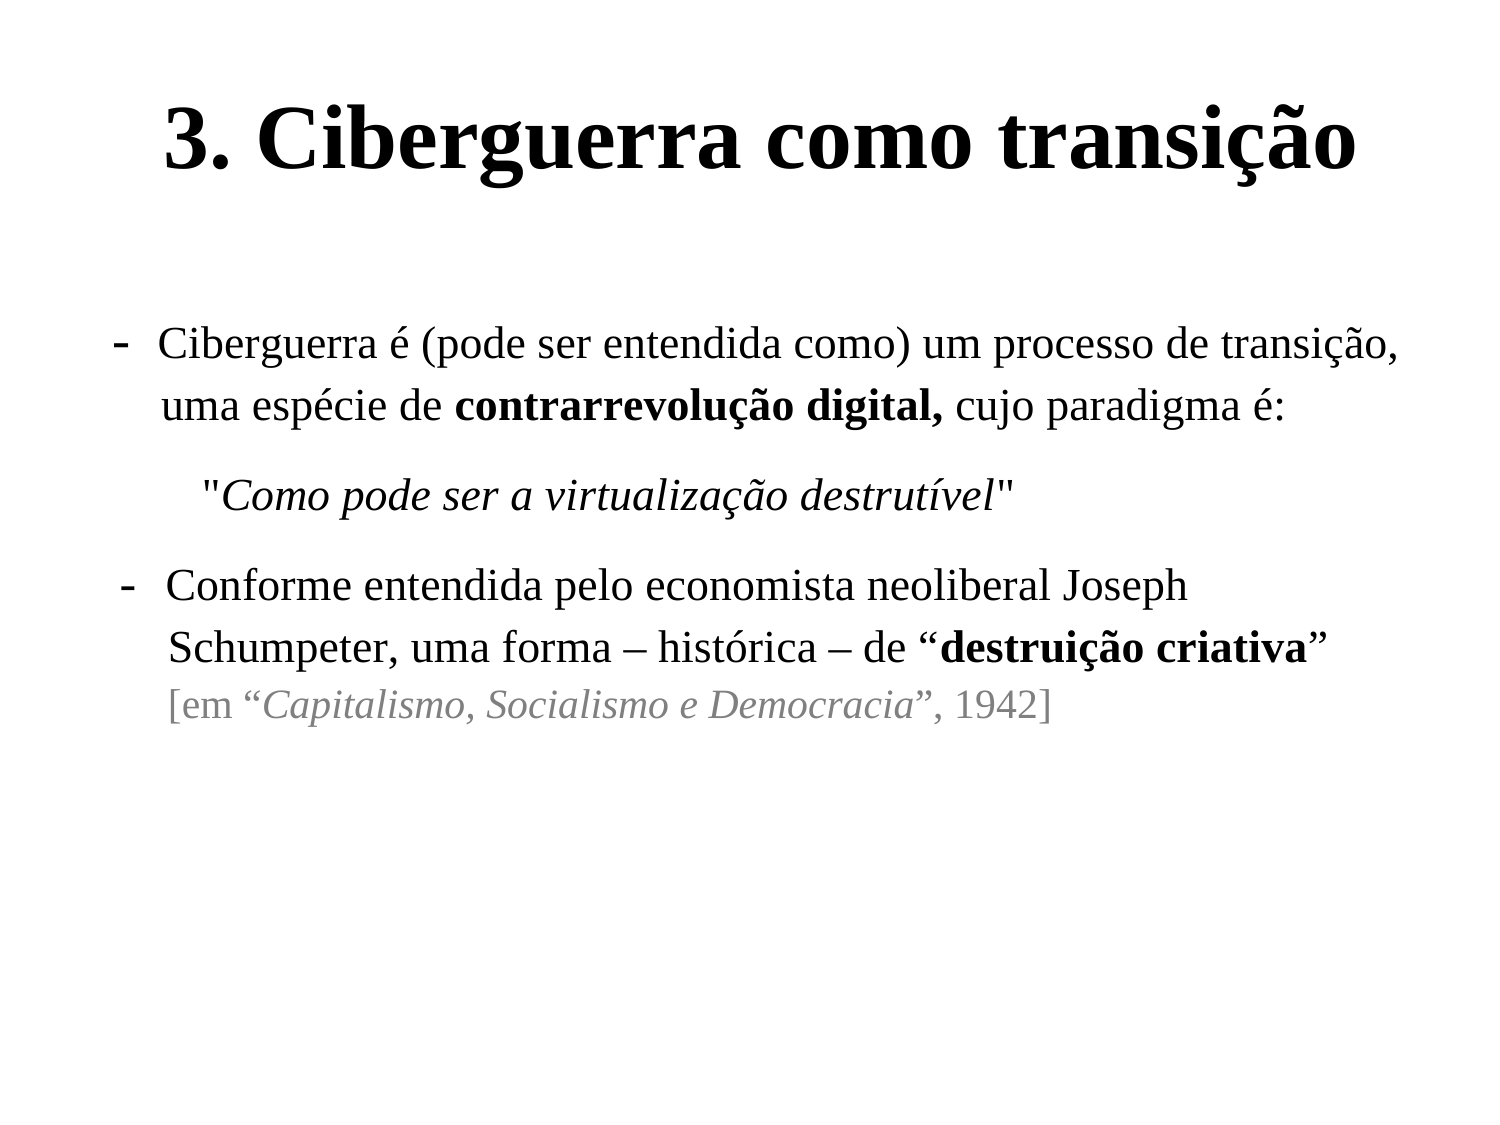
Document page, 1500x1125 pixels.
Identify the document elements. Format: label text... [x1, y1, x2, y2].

title 3. Ciberguerra como transição [97, 63, 1426, 214]
text_box - Ciberguerra é (pode ser entendida como) um processo de transição, uma espécie de contrarrevolução digital, cujo paradigma é: "Como pode ser a virtualização destrutível" - Conforme entendida pelo economista neoliberal Joseph Schumpeter, uma forma – histórica – de “destruição criativa” [em “Capitalismo, Socialismo e Democracia”, 1942] [97, 290, 1422, 815]
